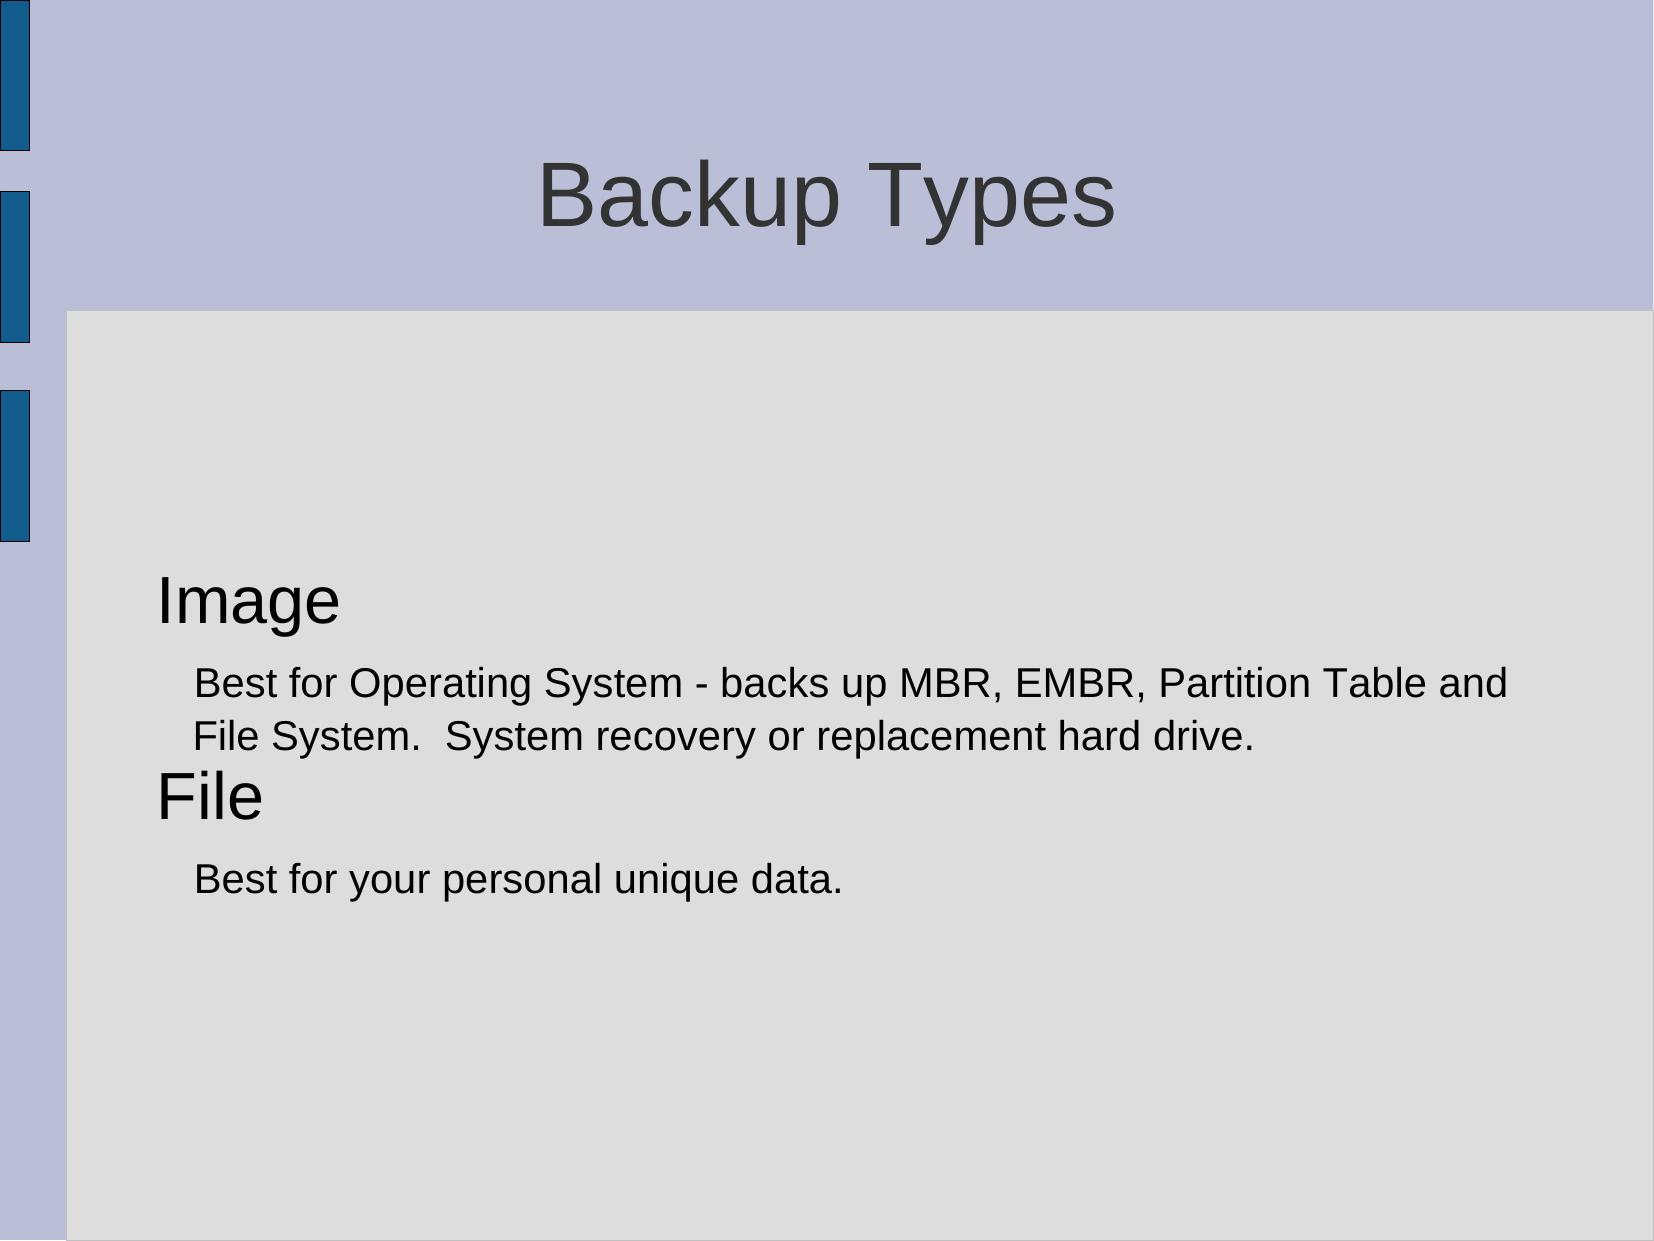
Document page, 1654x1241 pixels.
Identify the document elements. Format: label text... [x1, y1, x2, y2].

subtitle Image Best for Operating System - backs up MBR, EMBR, Partition Table and File System. System recovery or replacement hard drive. File Best for your personal unique data. [121, 344, 1534, 1127]
title Backup Types [121, 91, 1534, 299]
